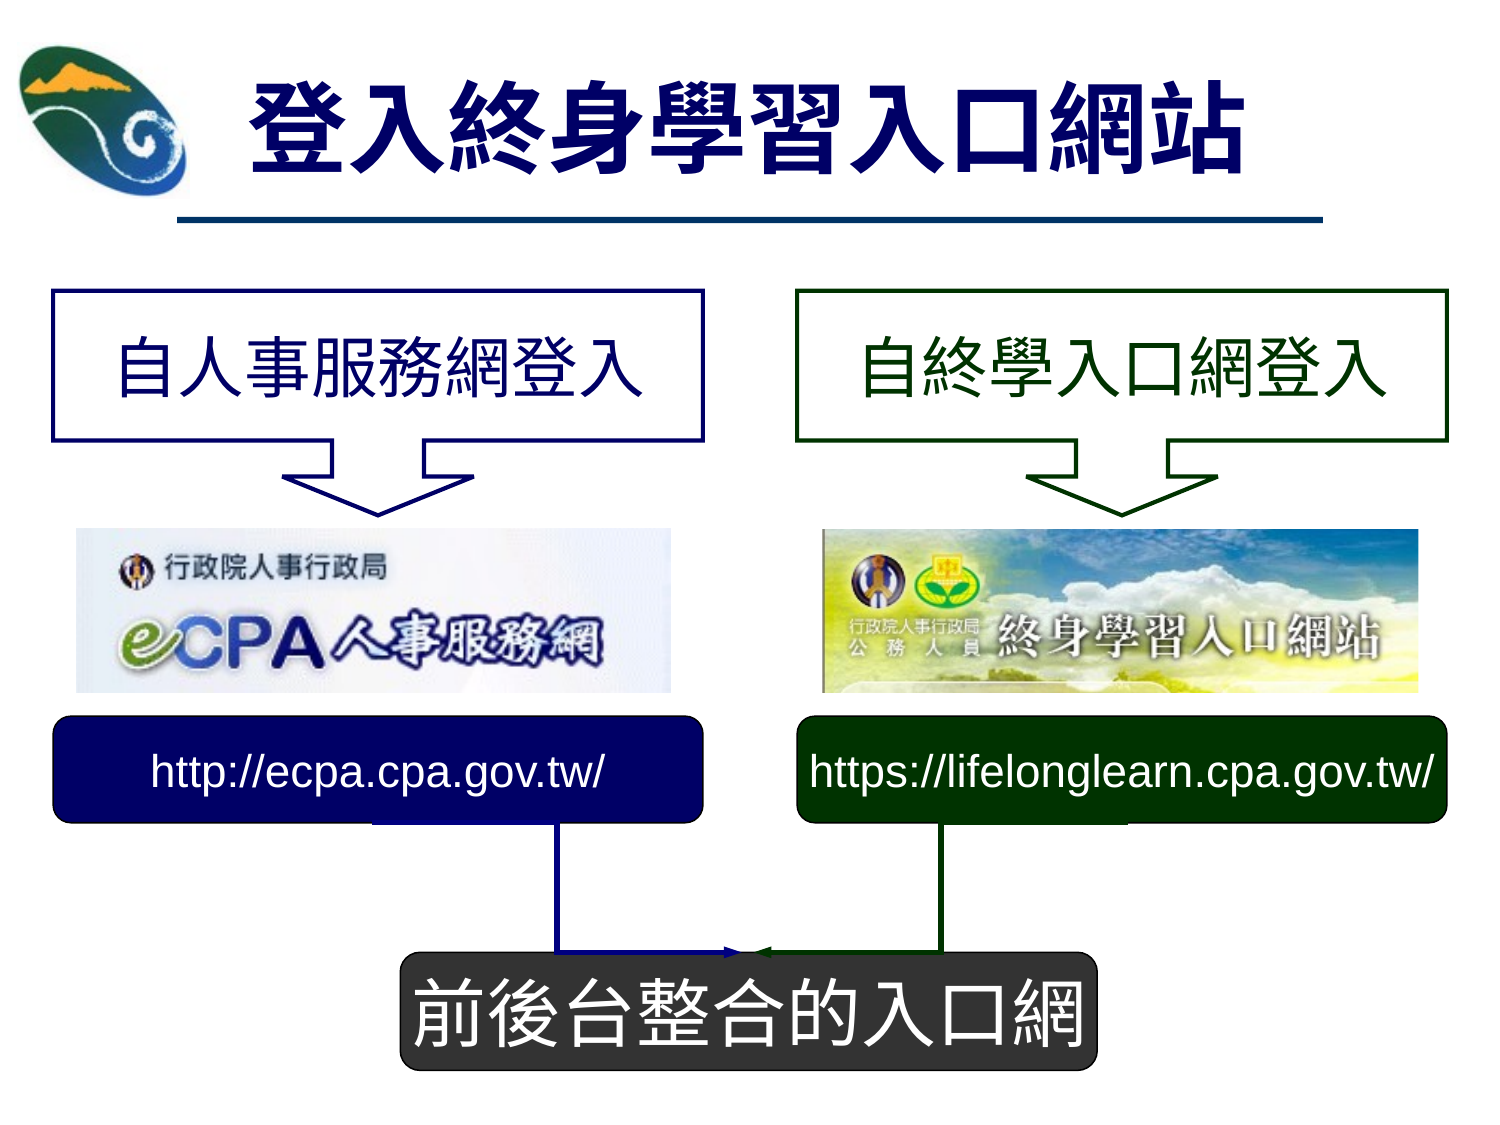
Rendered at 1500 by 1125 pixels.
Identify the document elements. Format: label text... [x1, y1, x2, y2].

text_box 自人事服務網登入 [53, 290, 703, 516]
text_box 前後台整合的入口網 [400, 952, 1098, 1071]
text_box 登入終身學習入口網站 [110, 55, 1385, 196]
text_box 自終學入口網登入 [797, 290, 1447, 516]
picture [822, 529, 1419, 693]
picture [1333, 542, 1402, 549]
text_box https://lifelonglearn.cpa.gov.tw/ [797, 716, 1447, 823]
picture [1300, 529, 1419, 535]
picture [17, 42, 190, 199]
text_box http://ecpa.cpa.gov.tw/ [53, 716, 703, 823]
picture [76, 528, 671, 693]
